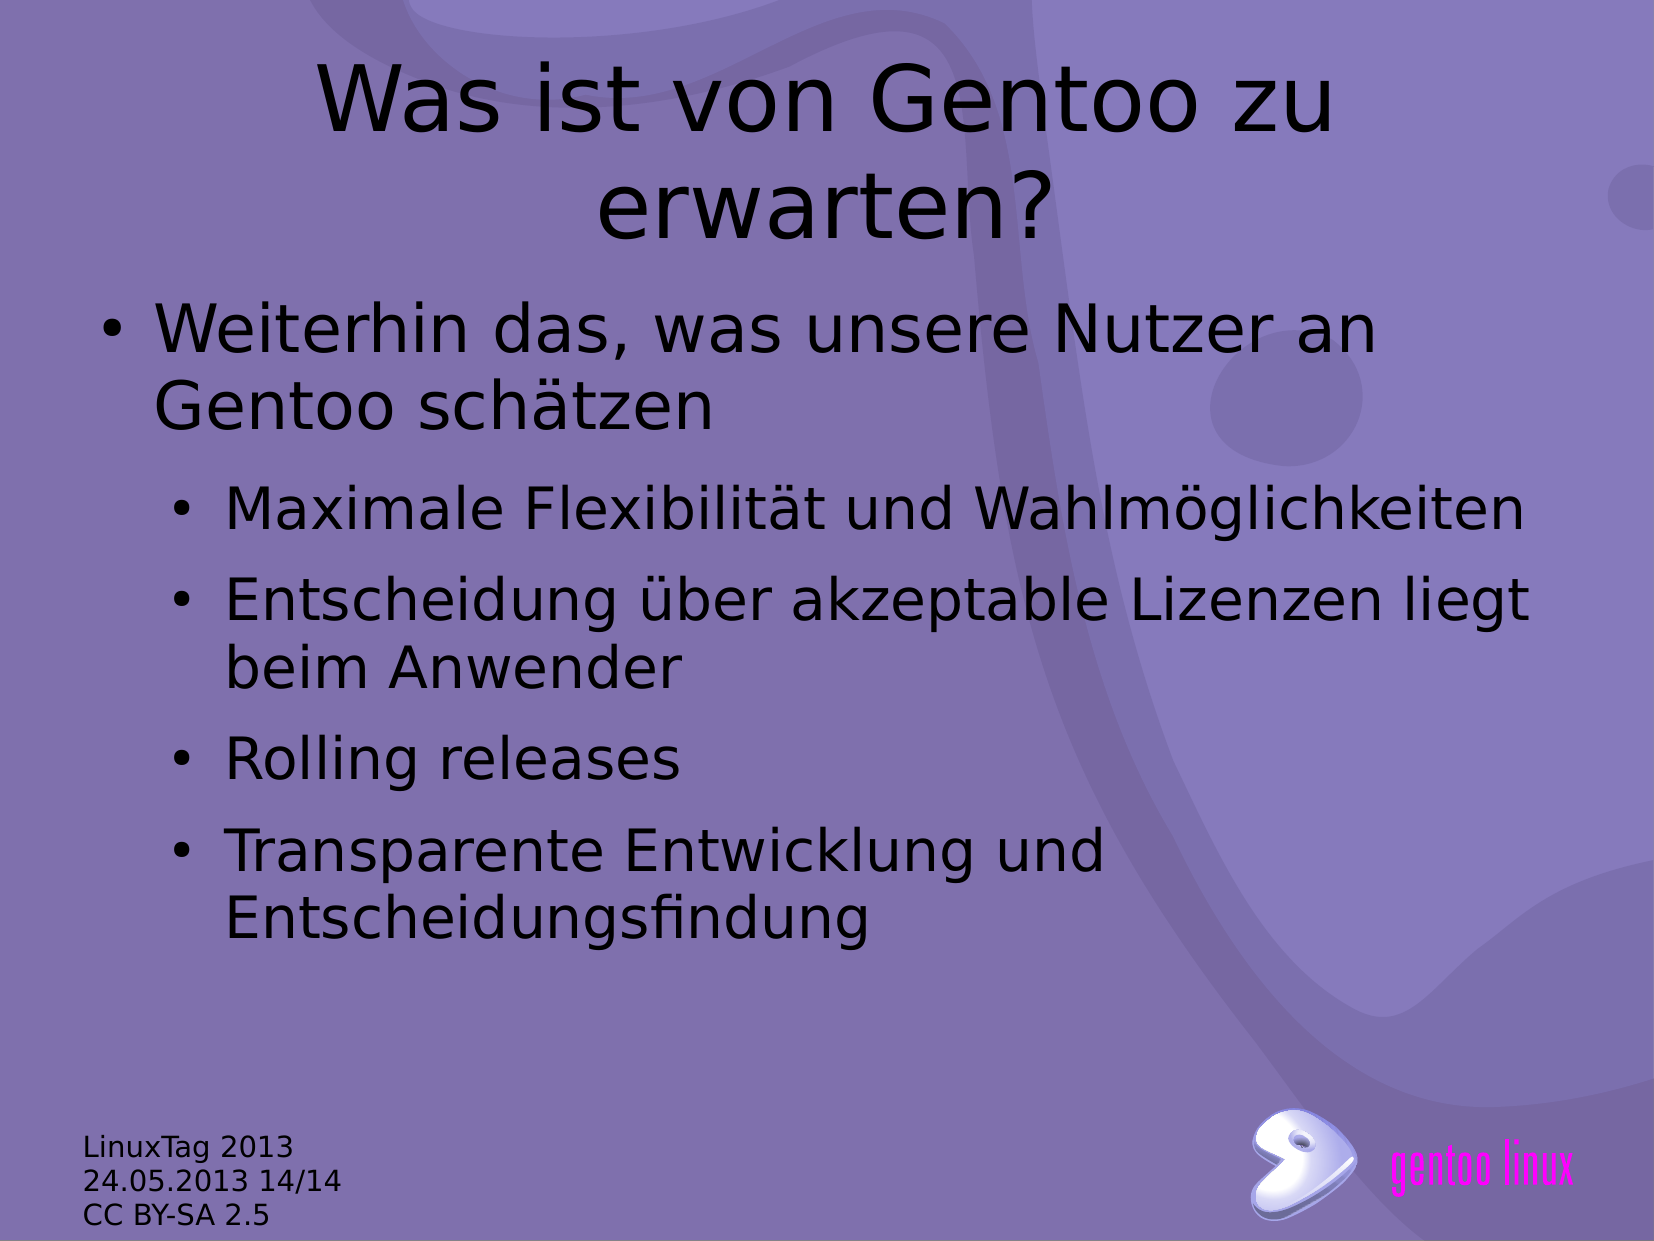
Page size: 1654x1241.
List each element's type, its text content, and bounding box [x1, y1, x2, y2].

list Weiterhin das, was unsere Nutzer an Gentoo schätzen Maximale Flexibilität und Wahlmöglichkeiten Entscheidung über akzeptable Lizenzen liegt beim Anwender Rolling releases Transparente Entwicklung und Entscheidungsfindung [82, 290, 1571, 1109]
title Was ist von Gentoo zu erwarten? [82, 45, 1571, 261]
